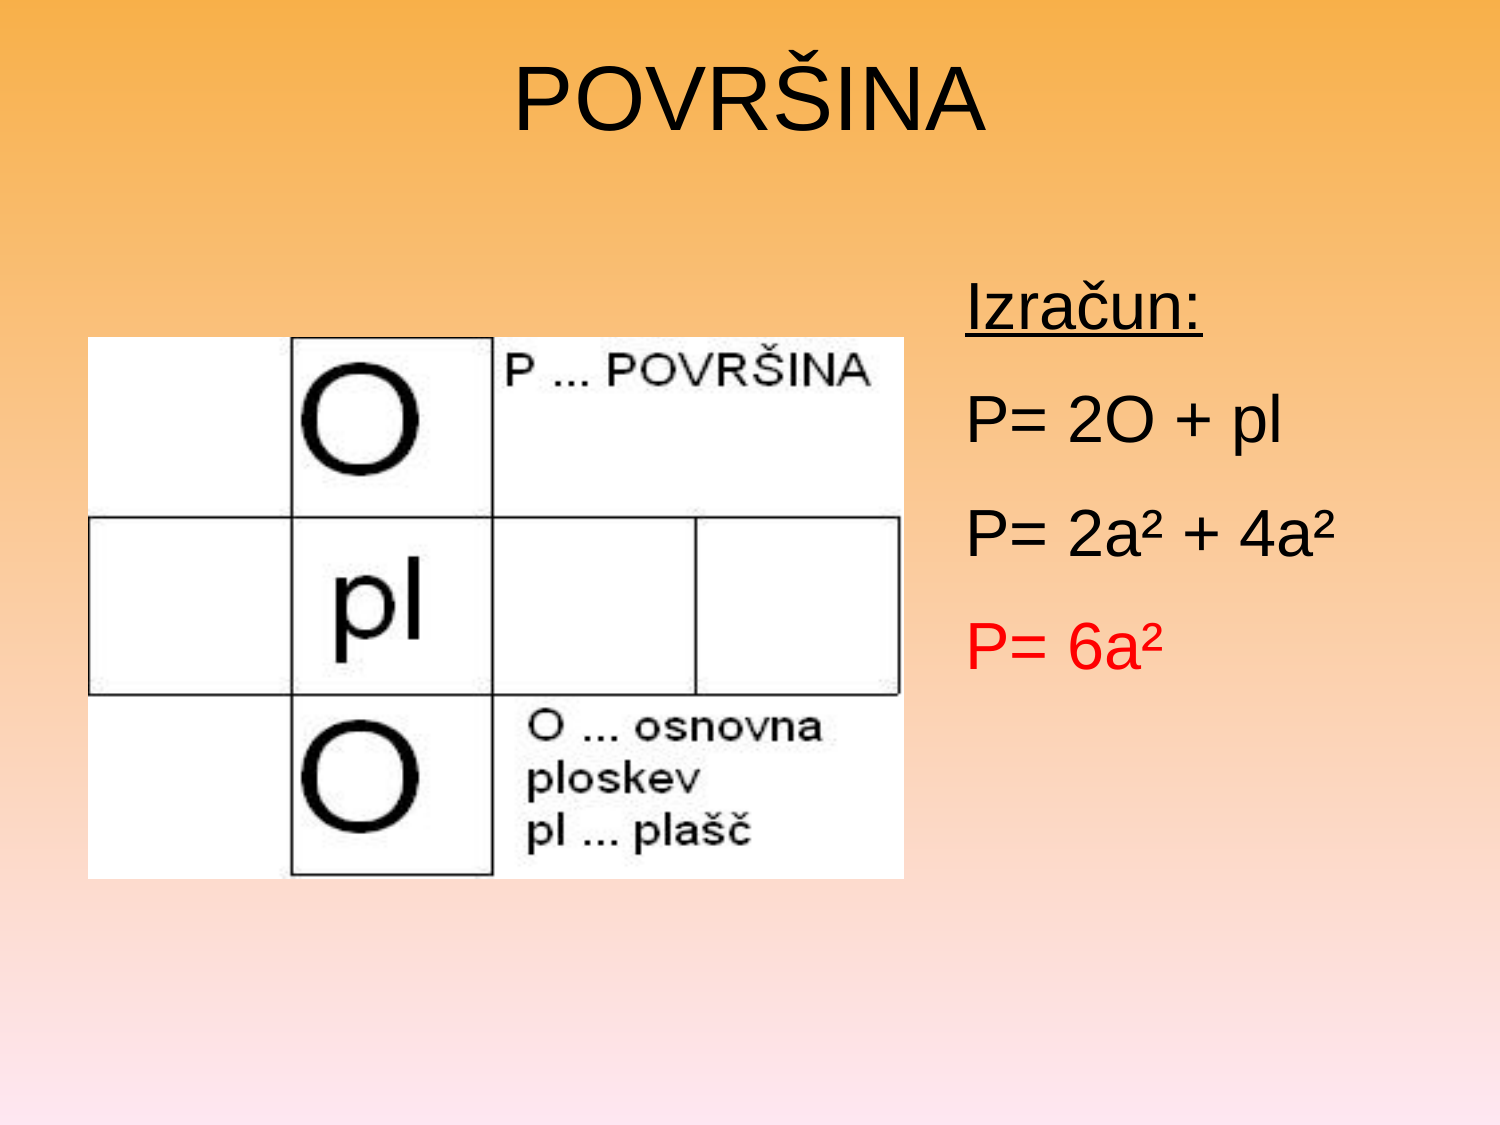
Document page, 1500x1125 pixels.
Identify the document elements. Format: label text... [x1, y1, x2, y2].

text_box Izračun: P= 2O + pl P= 2a² + 4a² P= 6a² [950, 255, 1500, 1125]
picture [88, 337, 904, 879]
title POVRŠINA [0, 0, 1500, 188]
